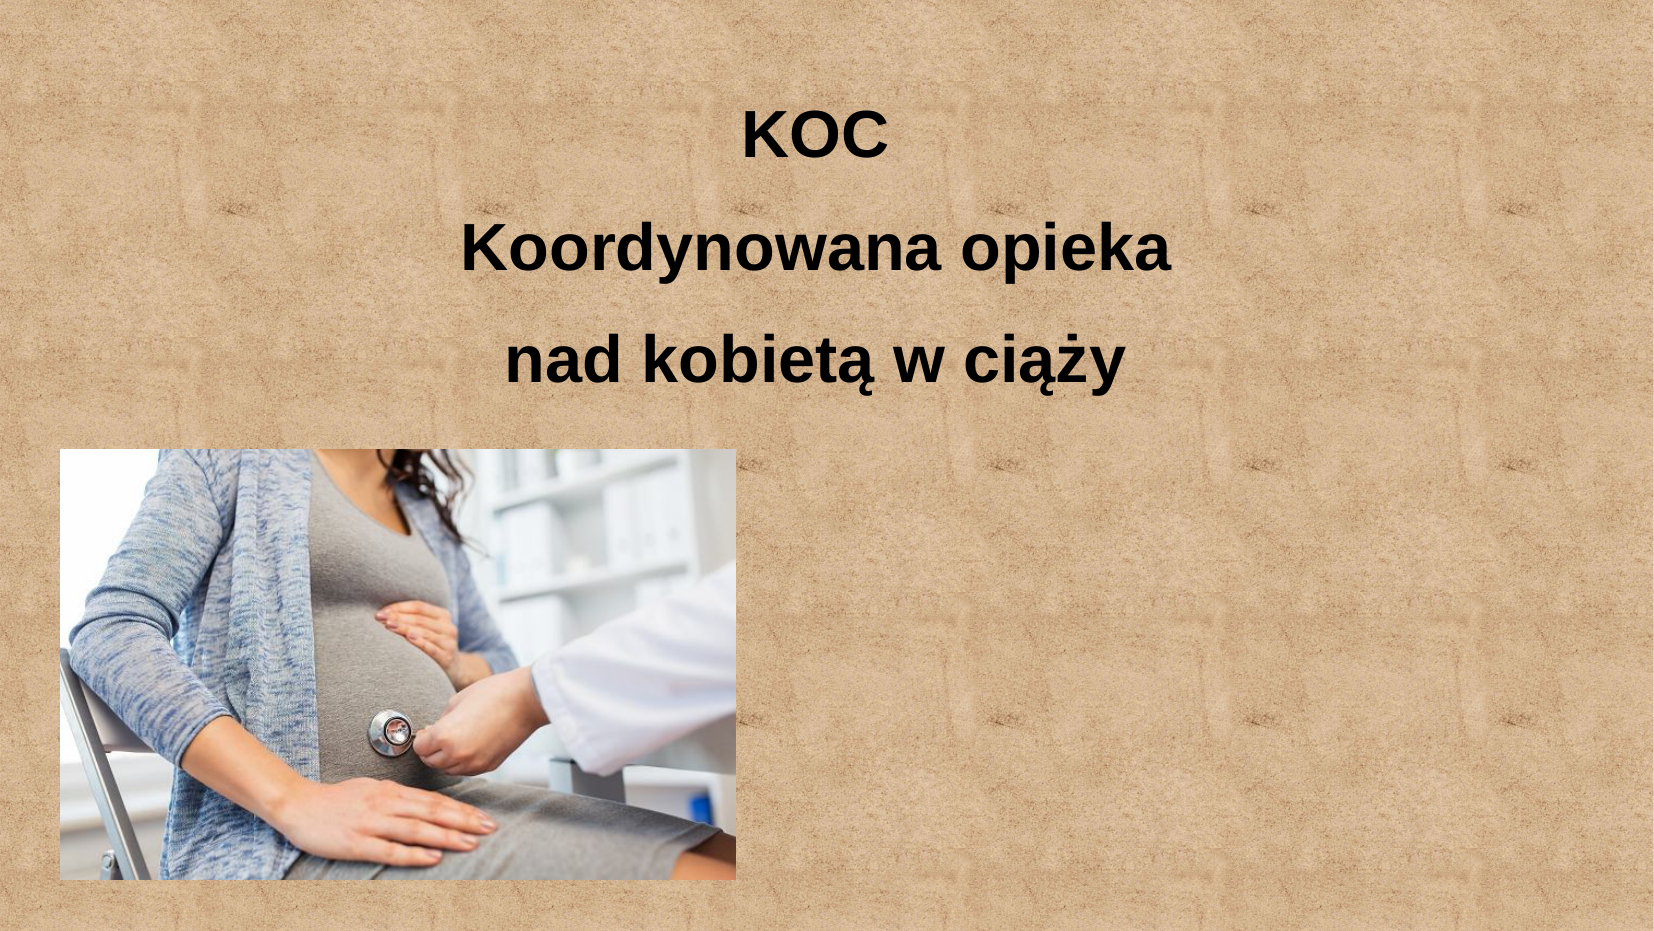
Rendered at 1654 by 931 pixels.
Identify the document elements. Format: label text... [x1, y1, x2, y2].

title KOC Koordynowana opieka nad kobietą w ciąży [71, 60, 1561, 888]
picture [0, 0, 1654, 931]
